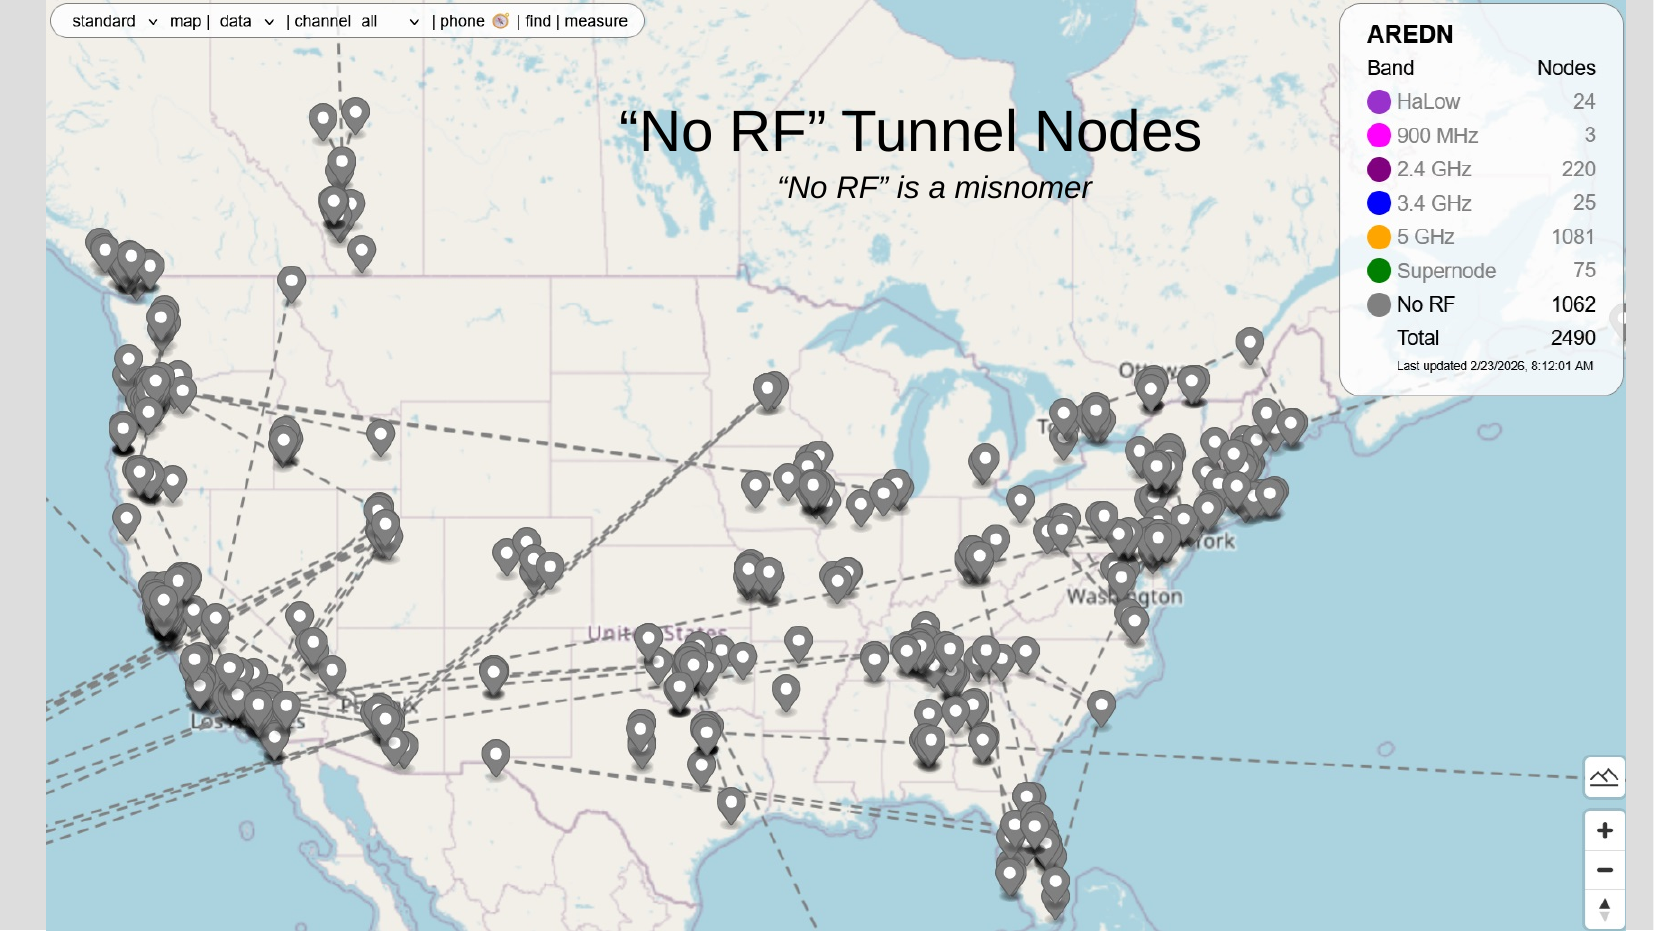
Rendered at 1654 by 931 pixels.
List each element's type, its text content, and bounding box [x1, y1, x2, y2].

text_box “No RF” Tunnel Nodes “No RF” is a misnomer [604, 91, 1286, 326]
picture [38, 0, 1626, 931]
